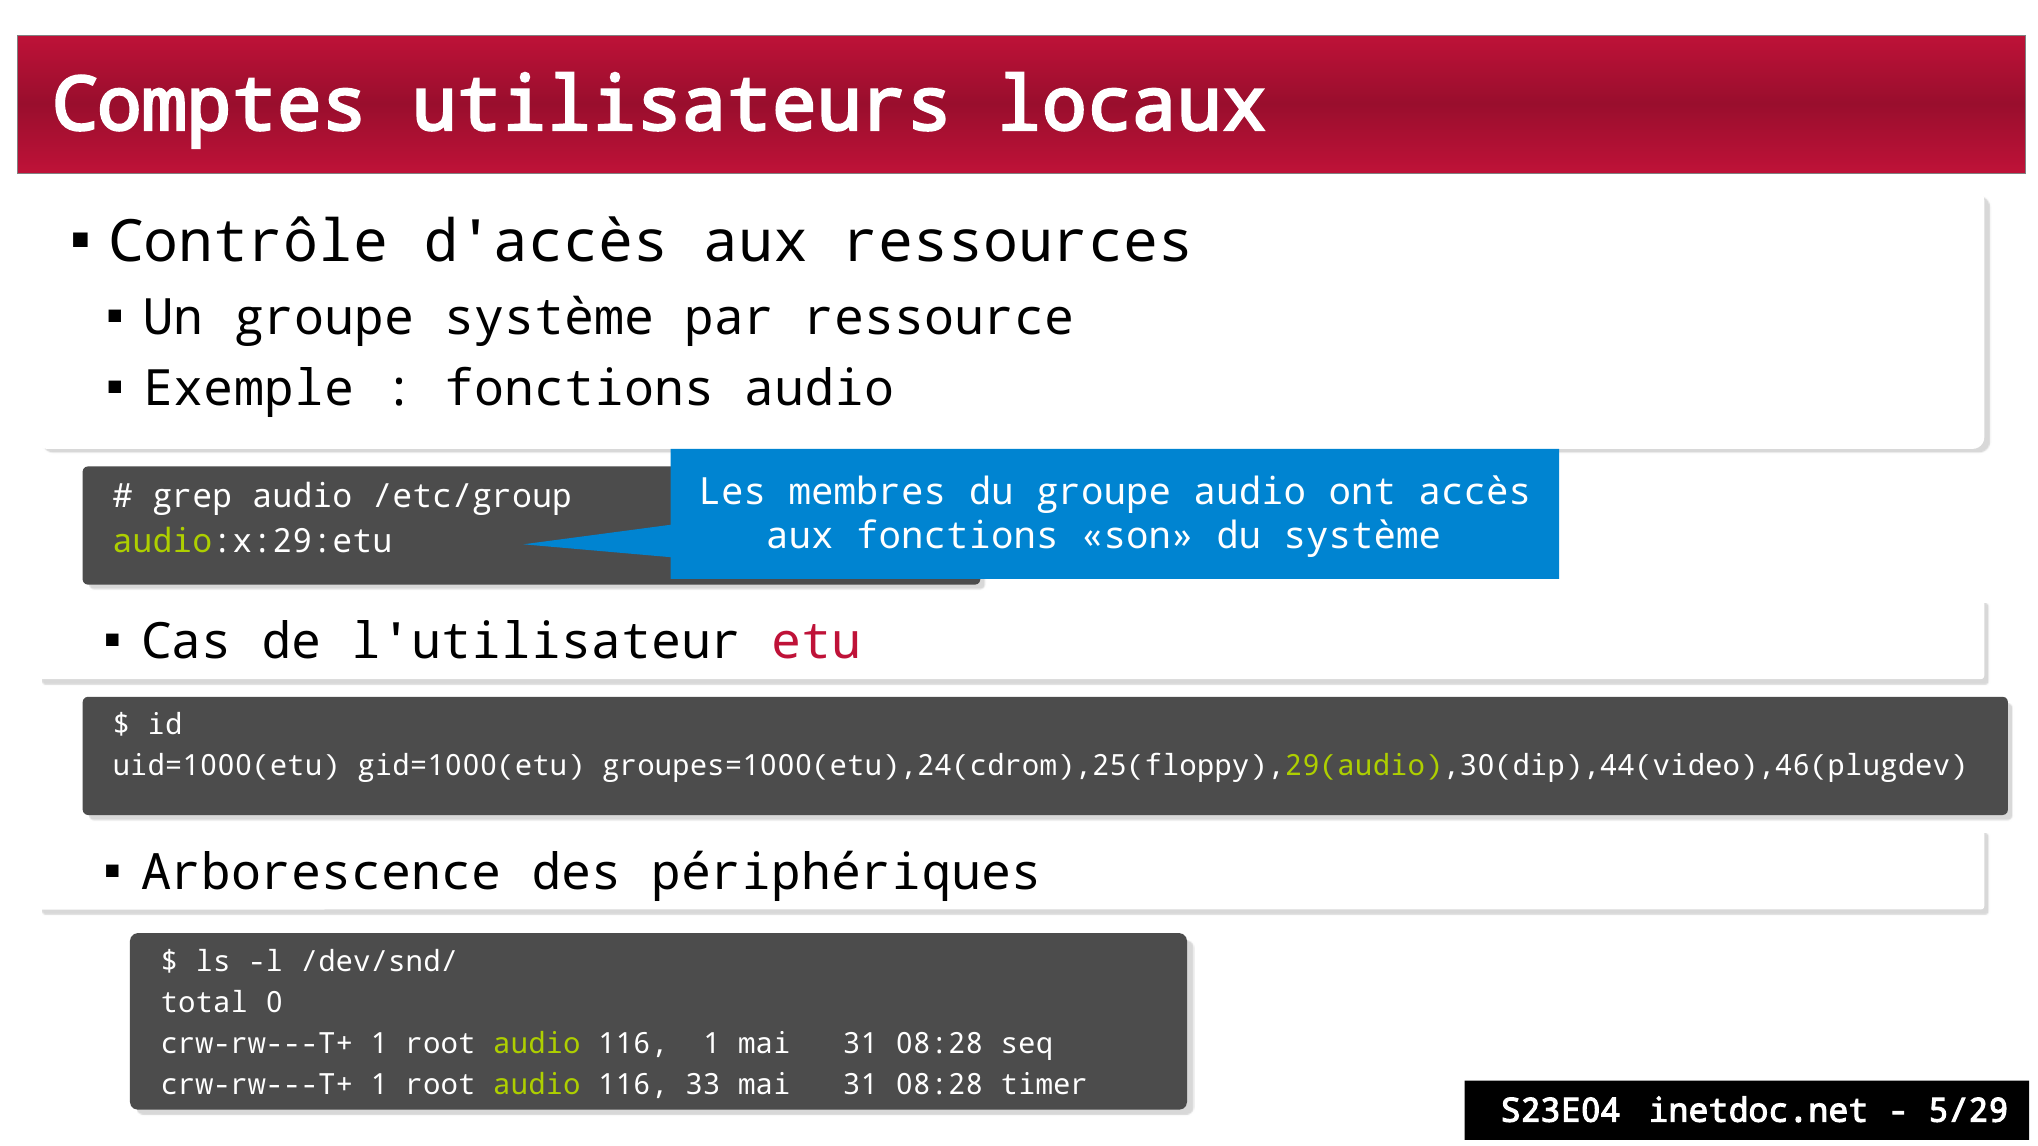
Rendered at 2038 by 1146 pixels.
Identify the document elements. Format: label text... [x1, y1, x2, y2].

text_box # grep audio /etc/group audio:x:29:etu [82, 466, 981, 585]
text_box Comptes utilisateurs locaux [17, 35, 2026, 174]
text_box Contrôle d'accès aux ressources Un groupe système par ressource Exemple : fonctions audio [35, 188, 1985, 449]
text_box $ ls -l /dev/snd/ total 0 crw-rw---T+ 1 root audio 116, 1 mai 31 08:28 seq crw-rw---T+ 1 root audio 116, 33 mai 31 08:28 timer [129, 933, 1188, 1110]
text_box Les membres du groupe audio ont accès aux fonctions «son» du système [523, 448, 1560, 579]
text_box Cas de l'utilisateur etu [35, 596, 1985, 680]
text_box S23E04 inetdoc.net - <numéro>/29 [1464, 1080, 2030, 1140]
text_box Arborescence des périphériques [35, 826, 1985, 910]
text_box $ id uid=1000(etu) gid=1000(etu) groupes=1000(etu),24(cdrom),25(floppy),29(audio),30(dip),44(video),46(plugdev) [82, 696, 2008, 816]
